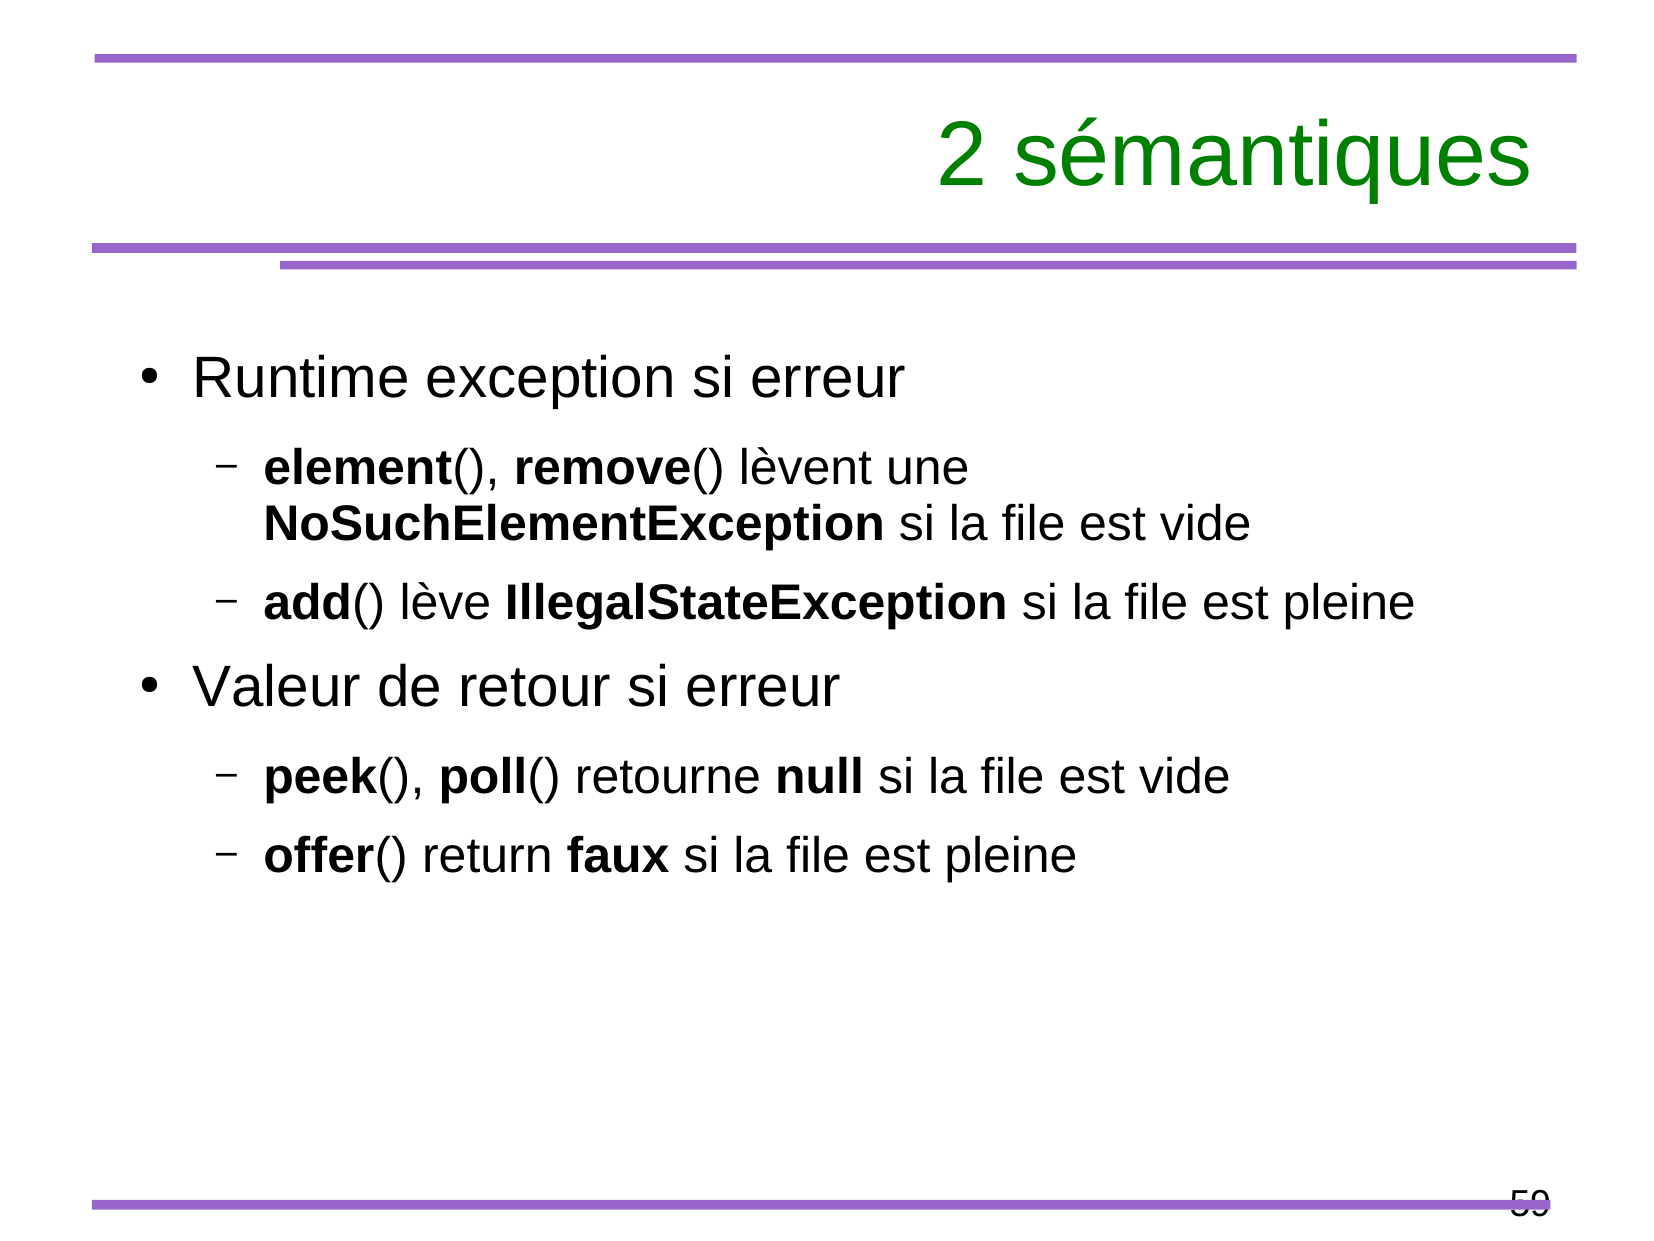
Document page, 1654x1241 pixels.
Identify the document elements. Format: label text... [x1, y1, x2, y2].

list Runtime exception si erreur element(), remove() lèvent une NoSuchElementException si la file est vide add() lève IllegalStateException si la file est pleine Valeur de retour si erreur peek(), poll() retourne null si la file est vide offer() return faux si la file est pleine [121, 344, 1534, 1127]
title 2 sémantiques [121, 49, 1534, 257]
